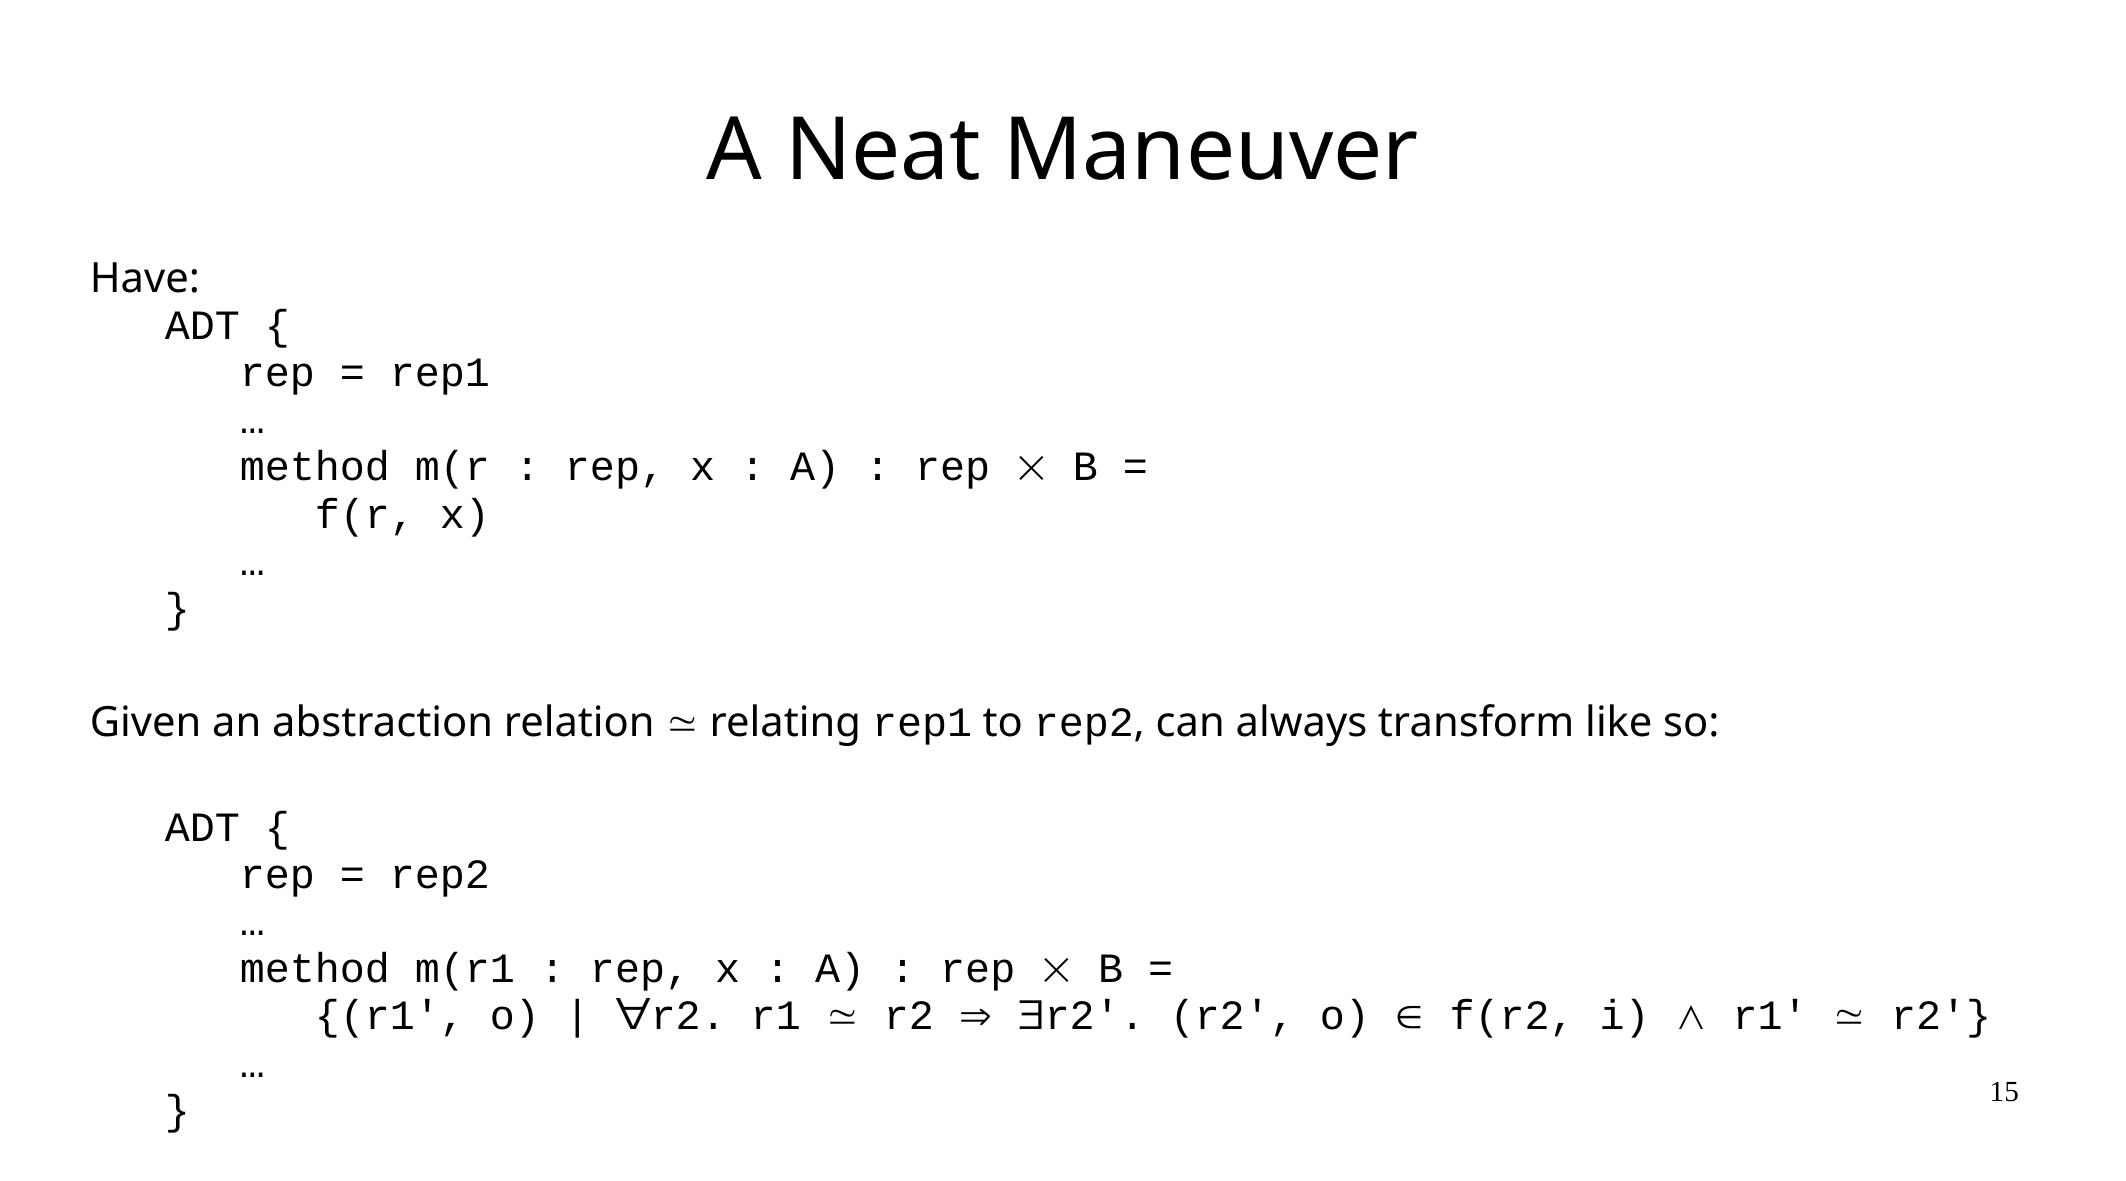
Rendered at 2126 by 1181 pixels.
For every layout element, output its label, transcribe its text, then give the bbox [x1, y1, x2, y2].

title A Neat Maneuver [106, 47, 2020, 240]
text_box Have: ADT { rep = rep1 … method m(r : rep, x : A) : rep × B = f(r, x) … } Given an abstraction relation ≃ relating rep1 to rep2, can always transform like so: ADT { rep = rep2 … method m(r1 : rep, x : A) : rep × B = {(r1', o) | ∀r2. r1 ≃ r2 ⇒ ∃r2'. (r2', o) ∈ f(r2, i) ∧ r1' ≃ r2'} … } [75, 240, 2056, 1161]
